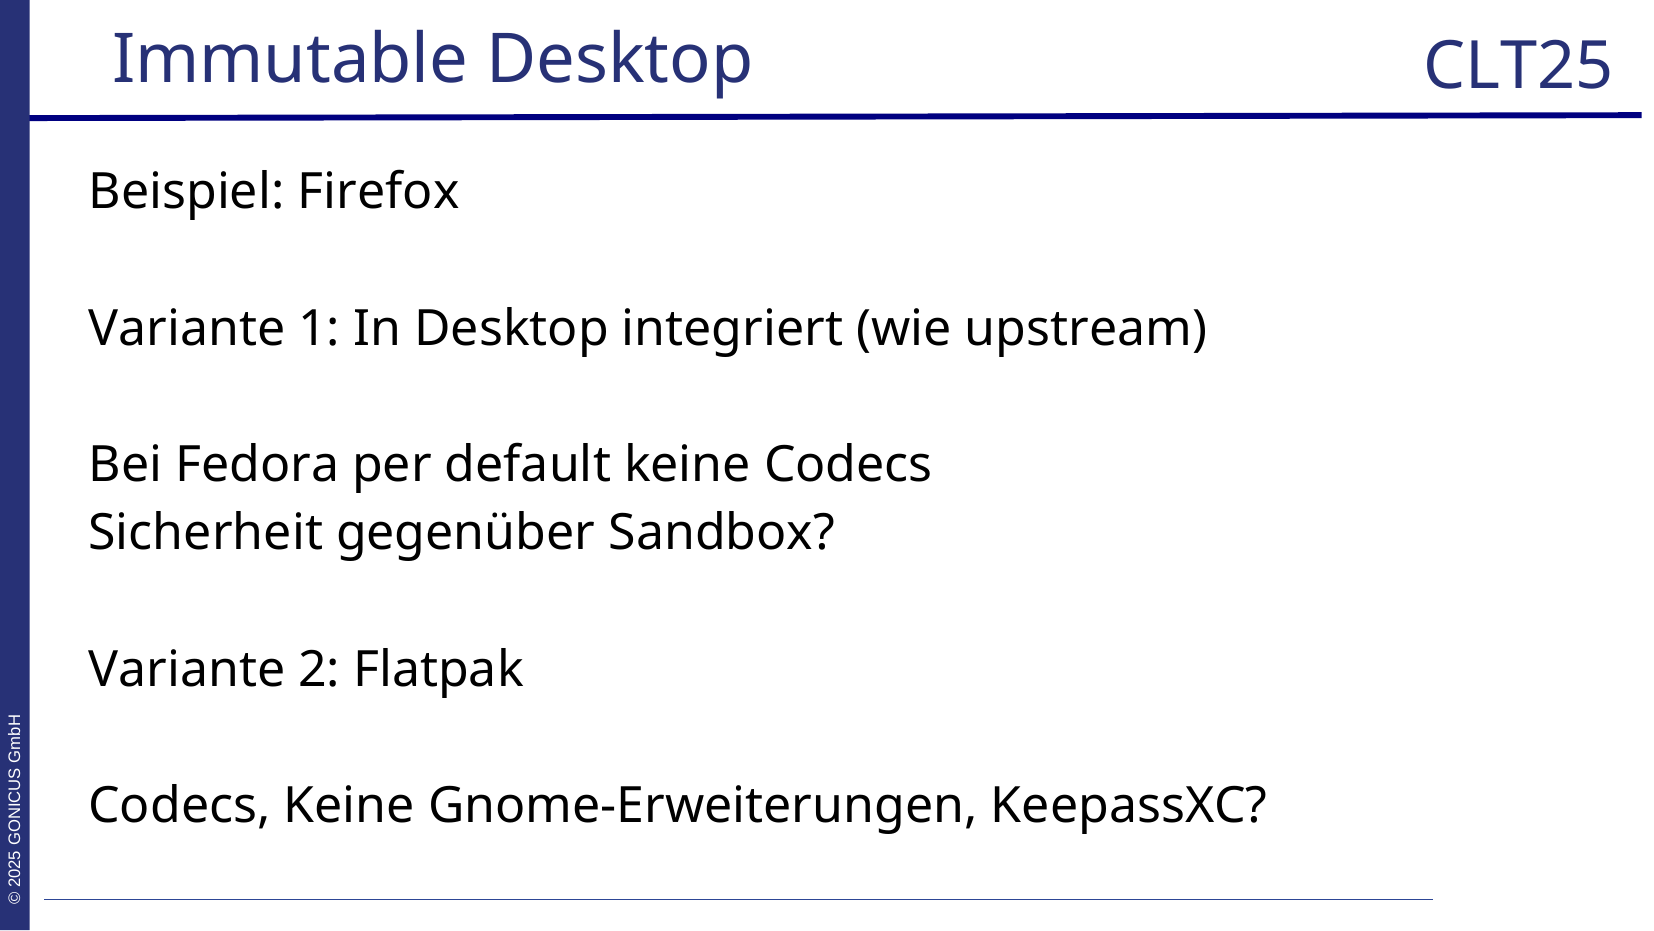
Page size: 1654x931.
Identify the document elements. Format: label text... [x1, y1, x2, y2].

list Beispiel: Firefox Variante 1: In Desktop integriert (wie upstream) Bei Fedora per default keine Codecs Sicherheit gegenüber Sandbox? Variante 2: Flatpak Codecs, Keine Gnome-Erweiterungen, KeepassXC? [88, 155, 1590, 852]
title Immutable Desktop [112, 0, 1525, 134]
